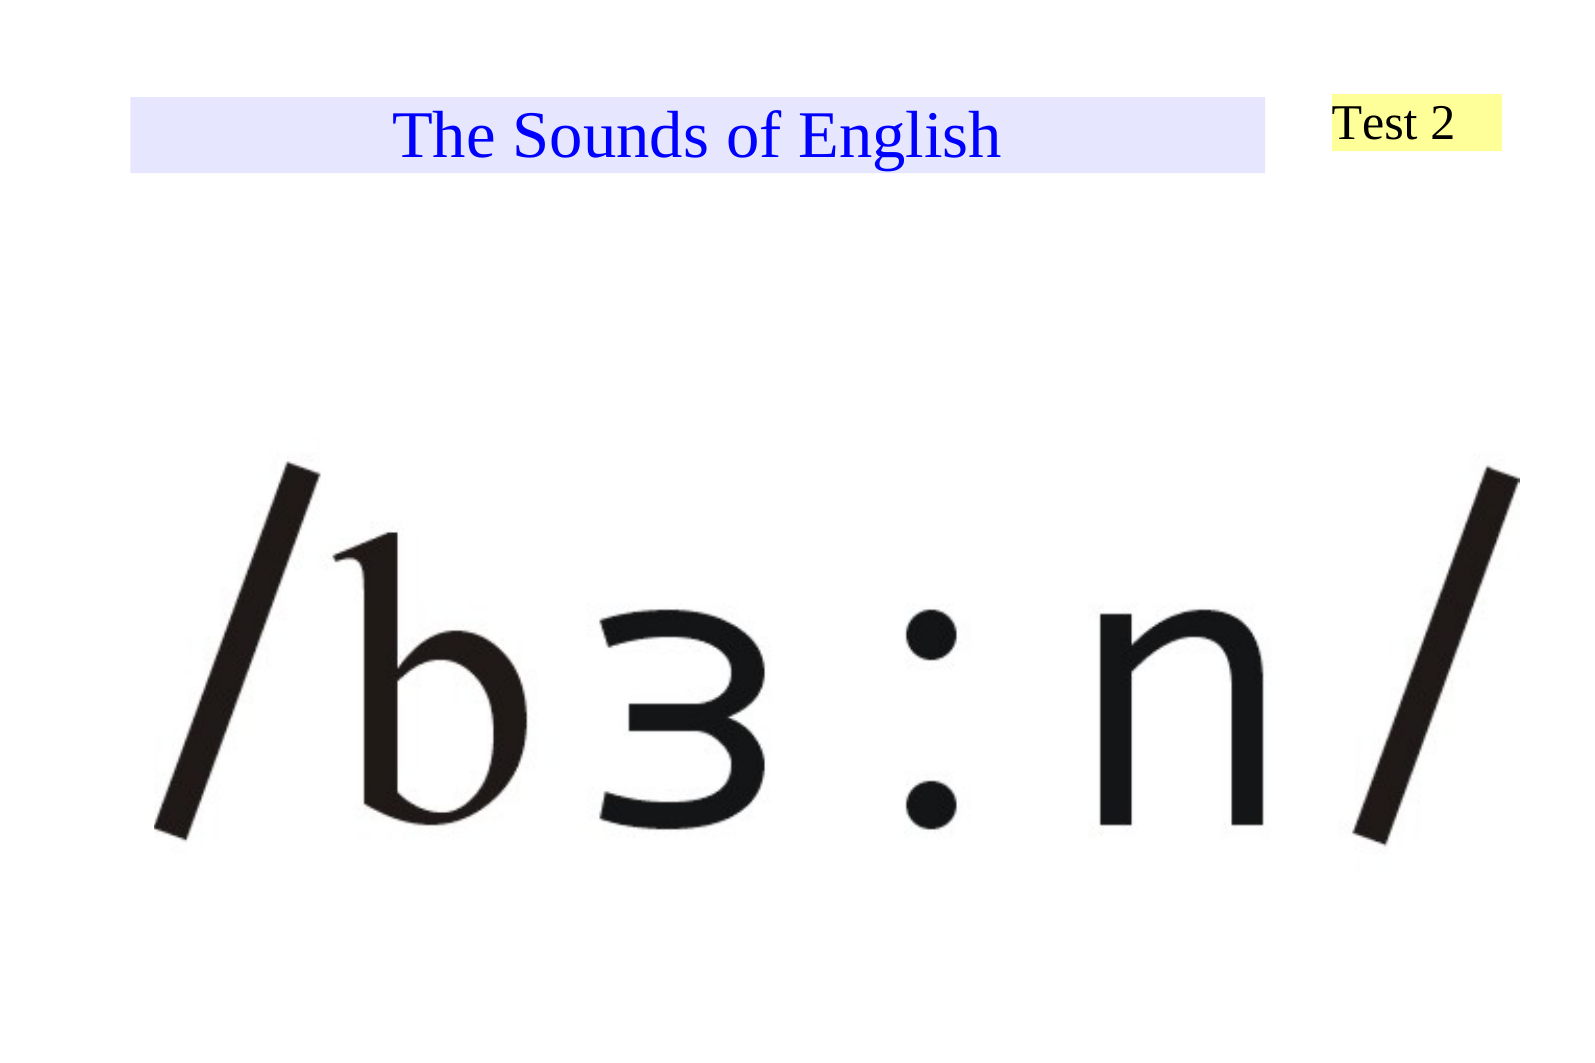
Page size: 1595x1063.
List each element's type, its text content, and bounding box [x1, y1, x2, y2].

text_box Test 2 [1331, 94, 1502, 152]
picture [154, 437, 1520, 1001]
text_box The Sounds of English [130, 97, 1266, 174]
